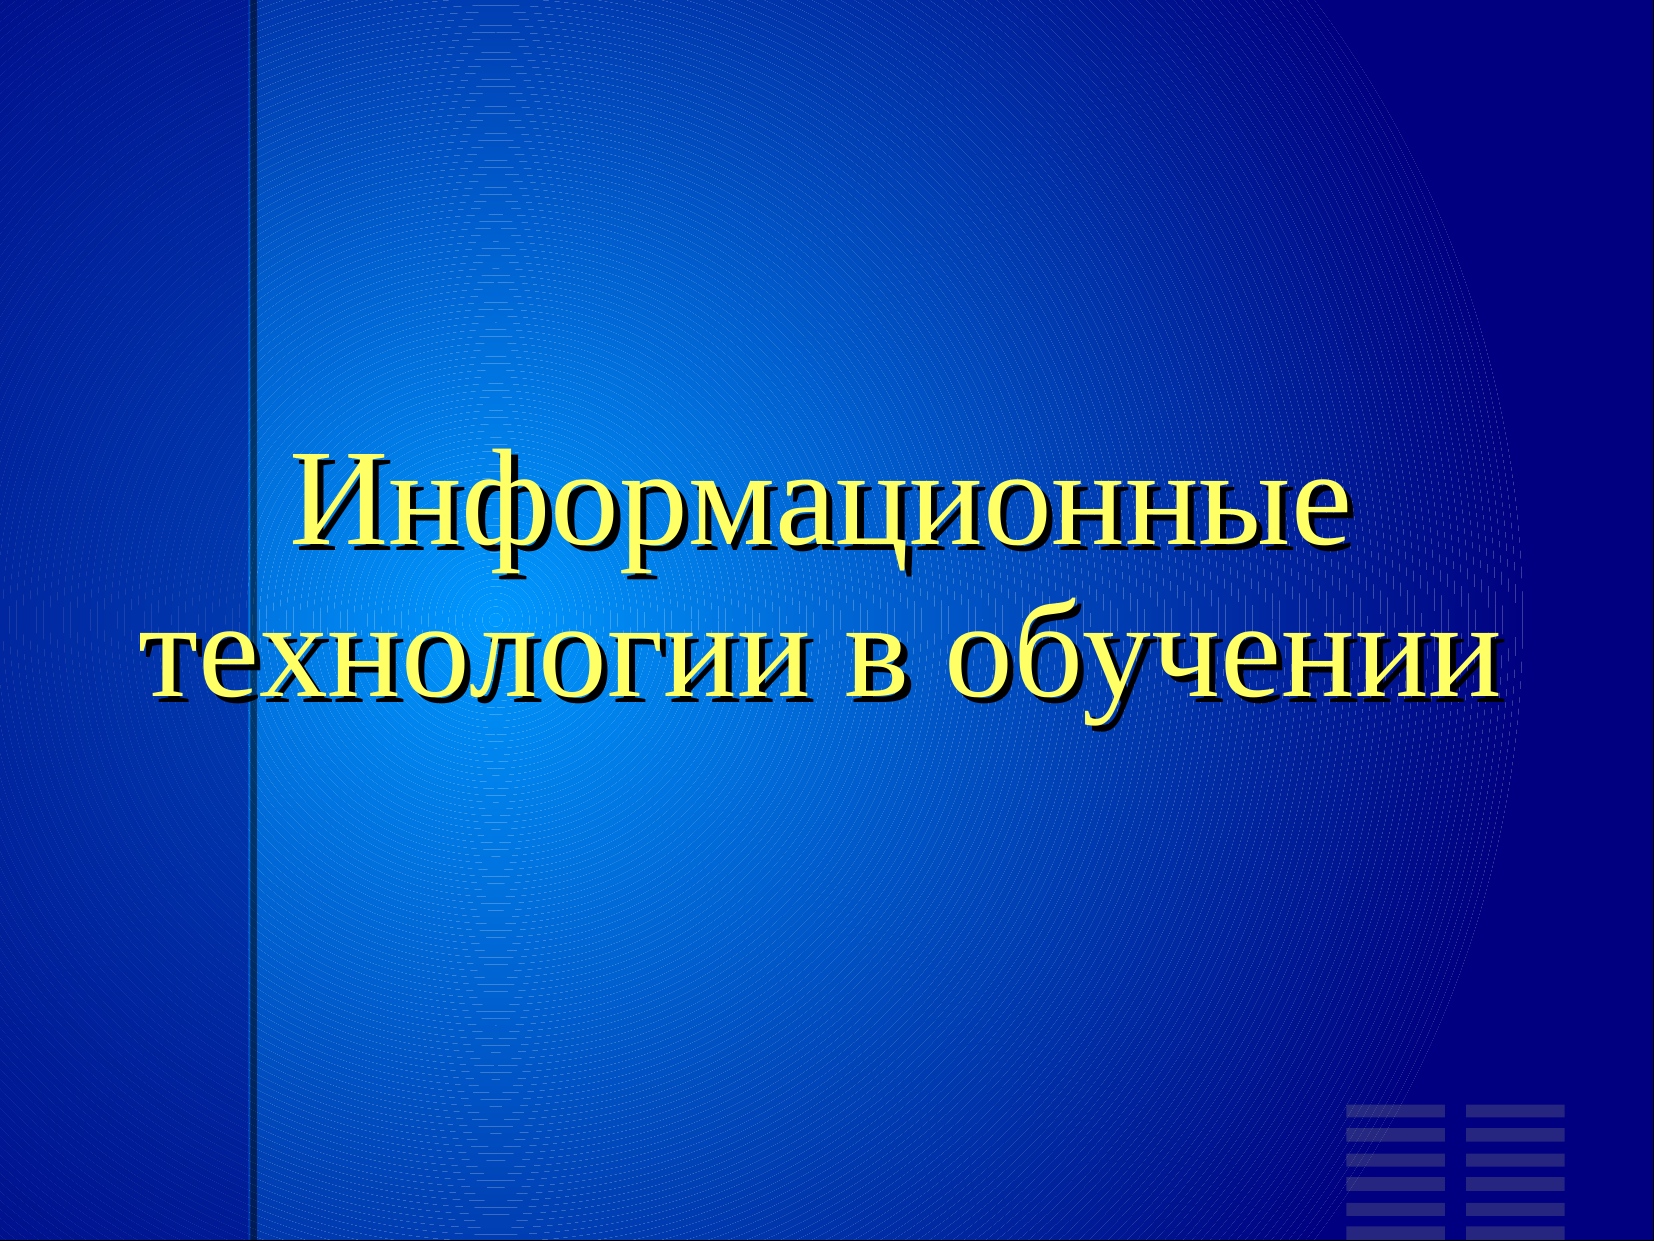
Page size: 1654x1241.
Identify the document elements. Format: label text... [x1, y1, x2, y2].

title Информационные технологии в обучении [76, 421, 1565, 727]
